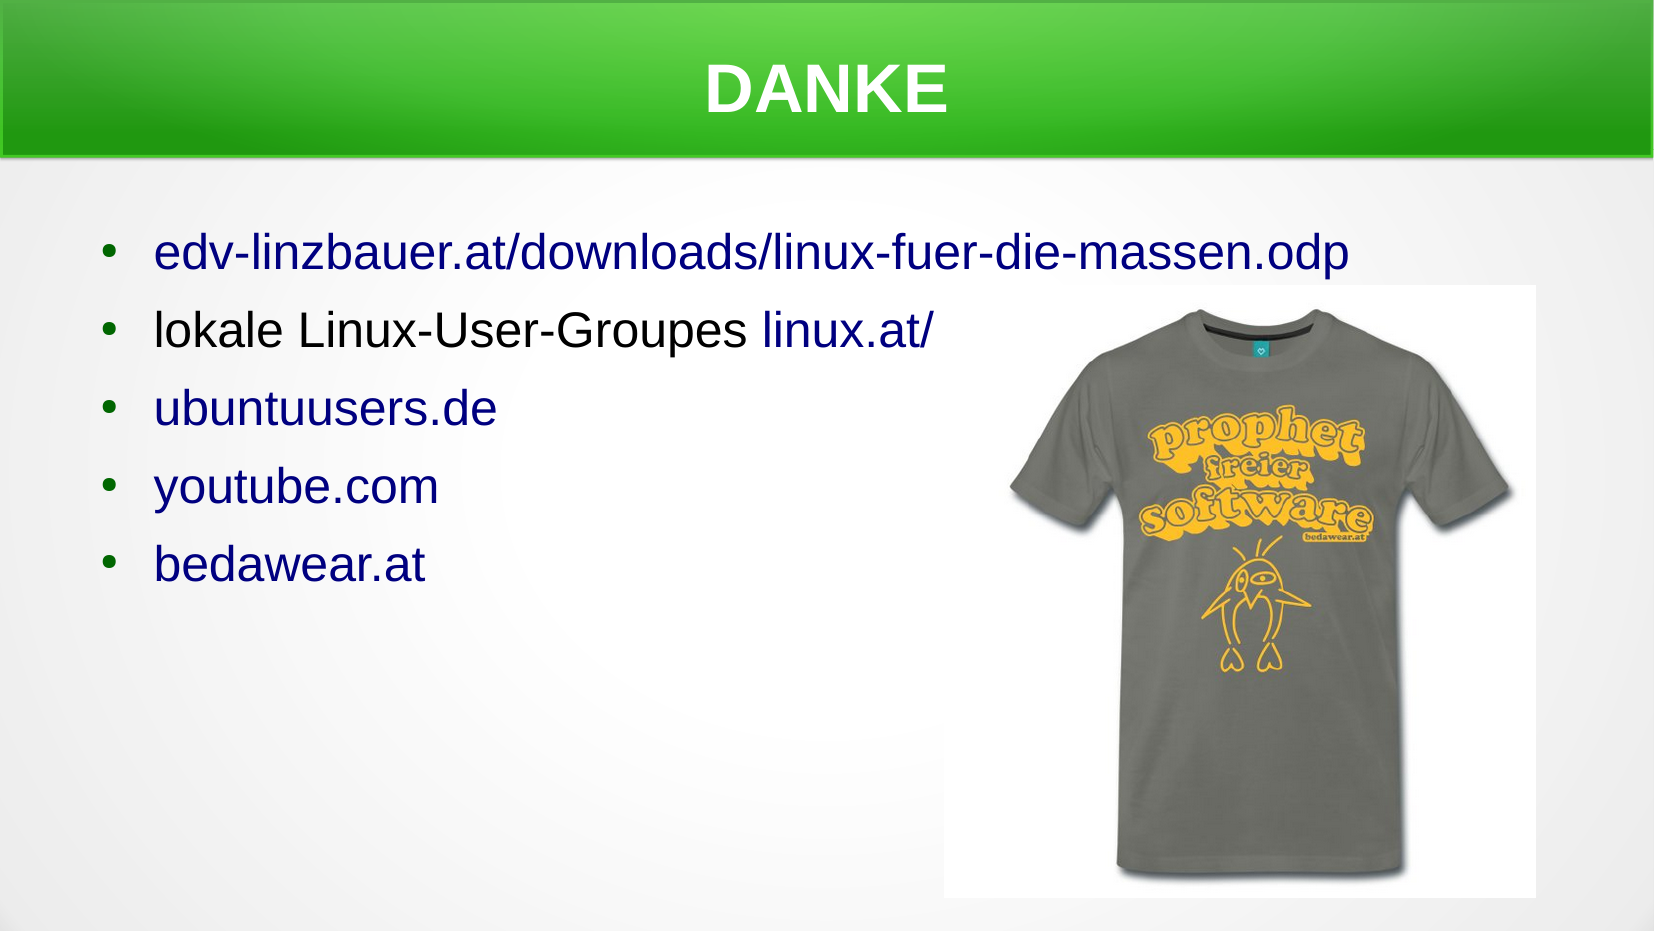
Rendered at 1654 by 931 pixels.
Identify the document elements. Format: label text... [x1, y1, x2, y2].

picture [944, 764, 1536, 898]
list edv-linzbauer.at/downloads/linux-fuer-die-massen.odp lokale Linux-User-Groupes linux.at/ ubuntuusers.de youtube.com bedawear.at [82, 224, 1571, 764]
title DANKE [82, 35, 1571, 142]
